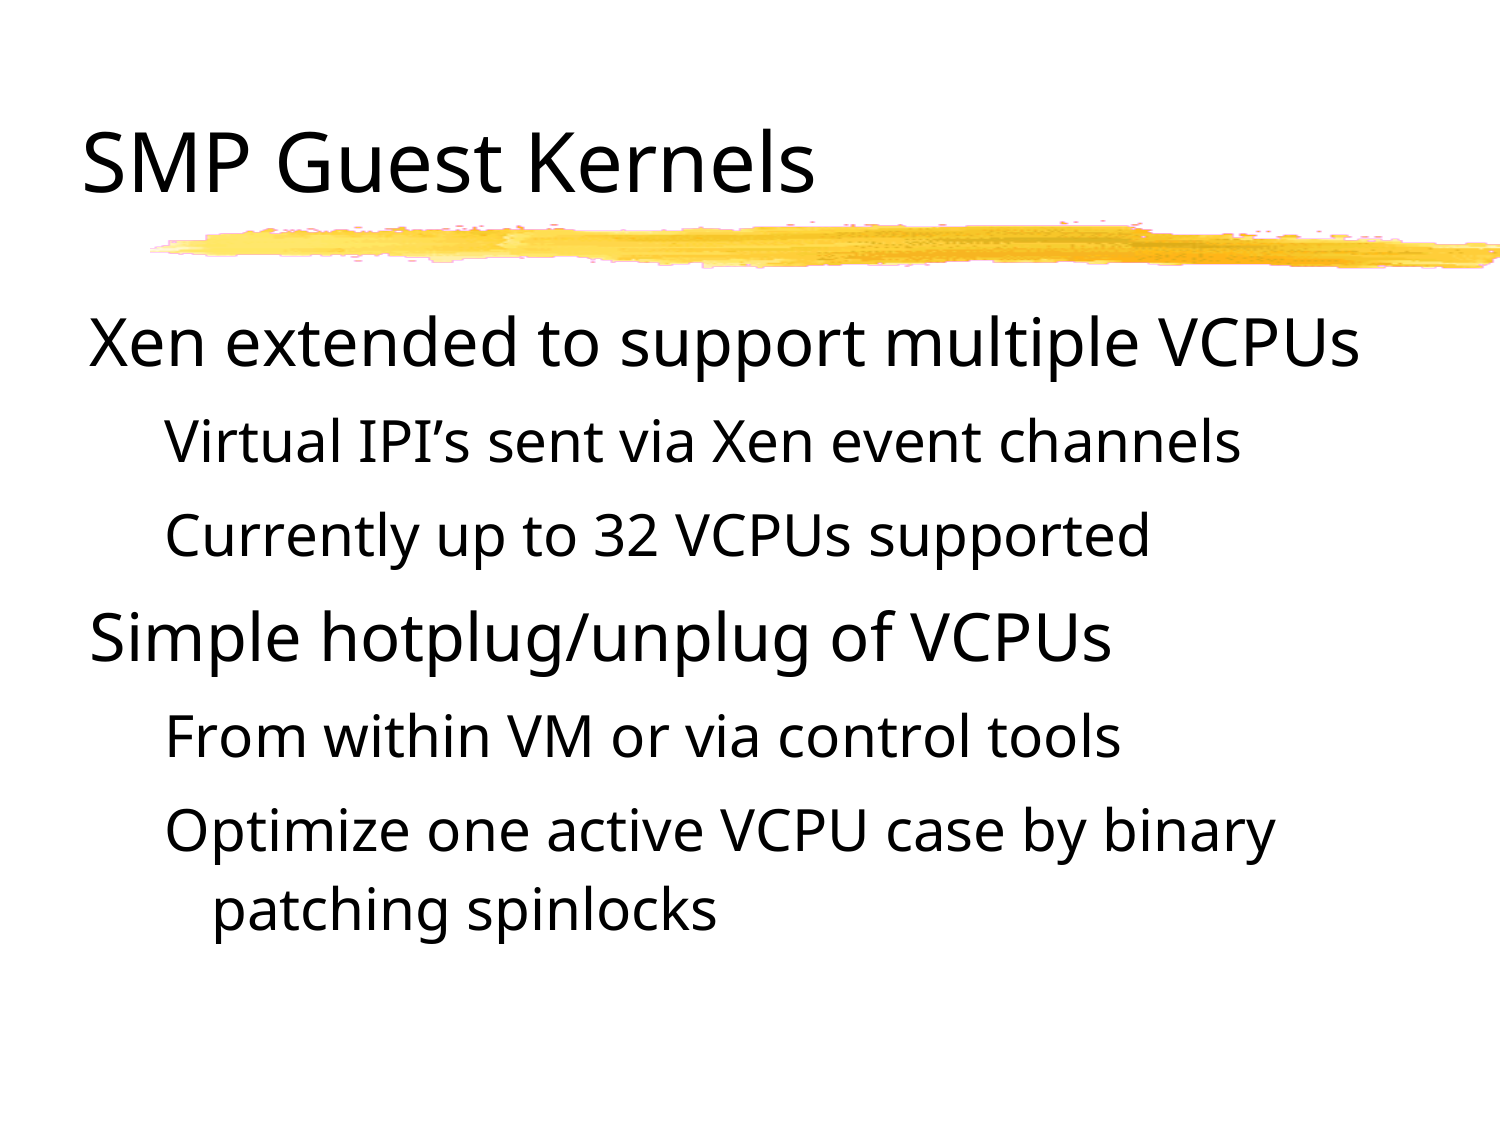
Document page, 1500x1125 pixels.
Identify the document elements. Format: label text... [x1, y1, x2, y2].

picture [150, 215, 1500, 279]
title SMP Guest Kernels [66, 37, 1342, 225]
list Xen extended to support multiple VCPUs Virtual IPI’s sent via Xen event channels Currently up to 32 VCPUs supported Simple hotplug/unplug of VCPUs From within VM or via control tools Optimize one active VCPU case by binary patching spinlocks [74, 287, 1417, 1075]
